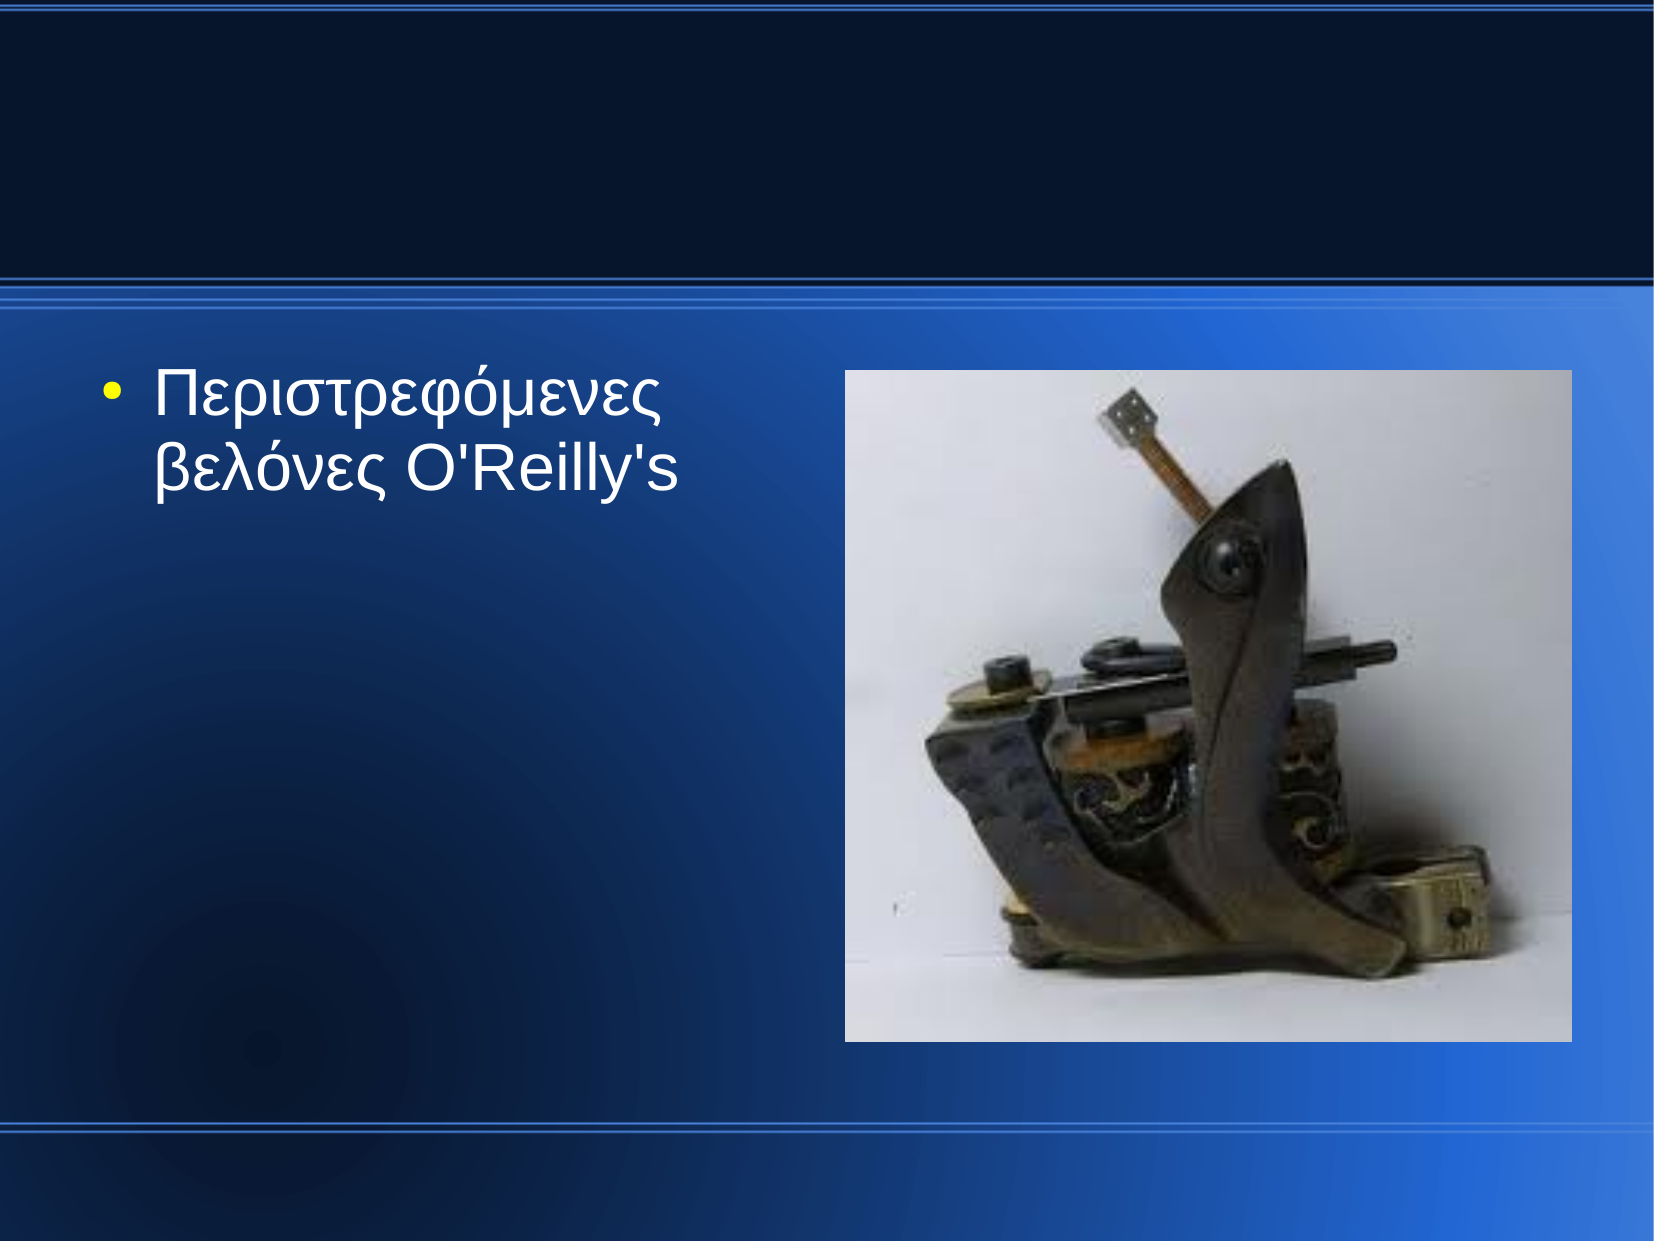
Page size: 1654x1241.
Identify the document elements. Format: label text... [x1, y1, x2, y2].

list Περιστρεφόμενες βελόνες O'Reilly's [82, 355, 809, 1058]
picture [0, 0, 1654, 1241]
